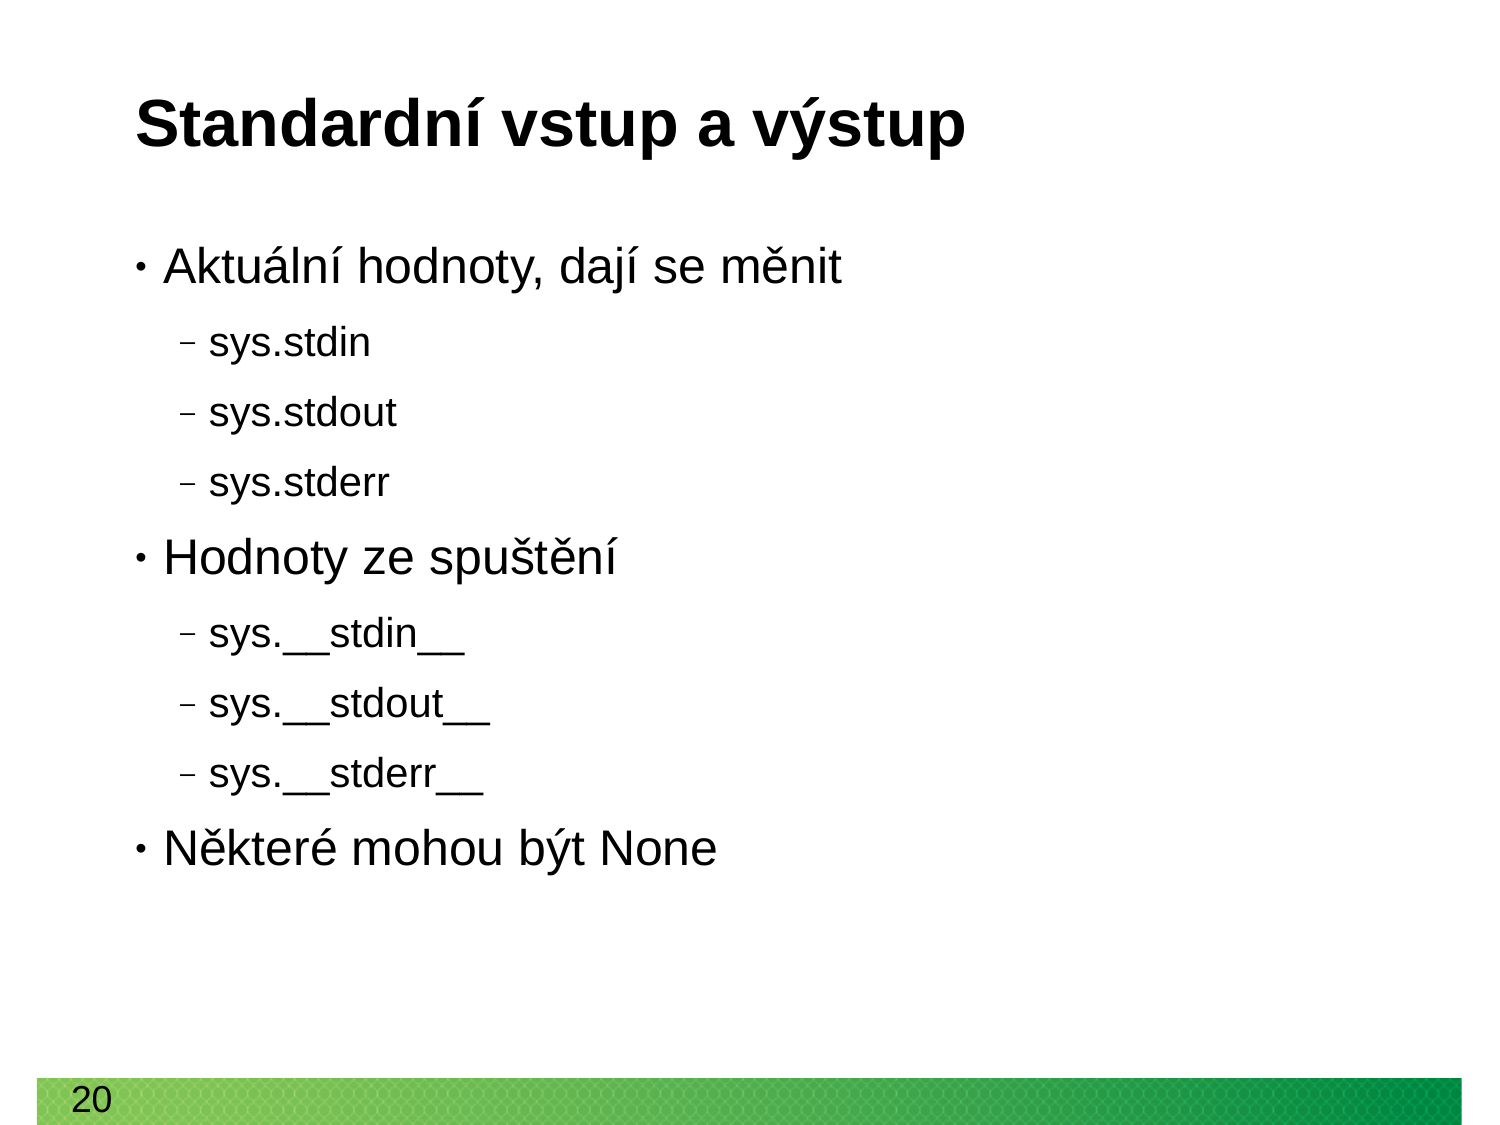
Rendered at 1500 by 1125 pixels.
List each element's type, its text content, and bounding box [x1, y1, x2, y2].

picture [36, 1078, 1462, 1125]
list Aktuální hodnoty, dají se měnit sys.stdin sys.stdout sys.stderr Hodnoty ze spuštění sys.__stdin__ sys.__stdout__ sys.__stderr__ Některé mohou být None [135, 238, 1372, 982]
title Standardní vstup a výstup [135, 41, 1372, 204]
